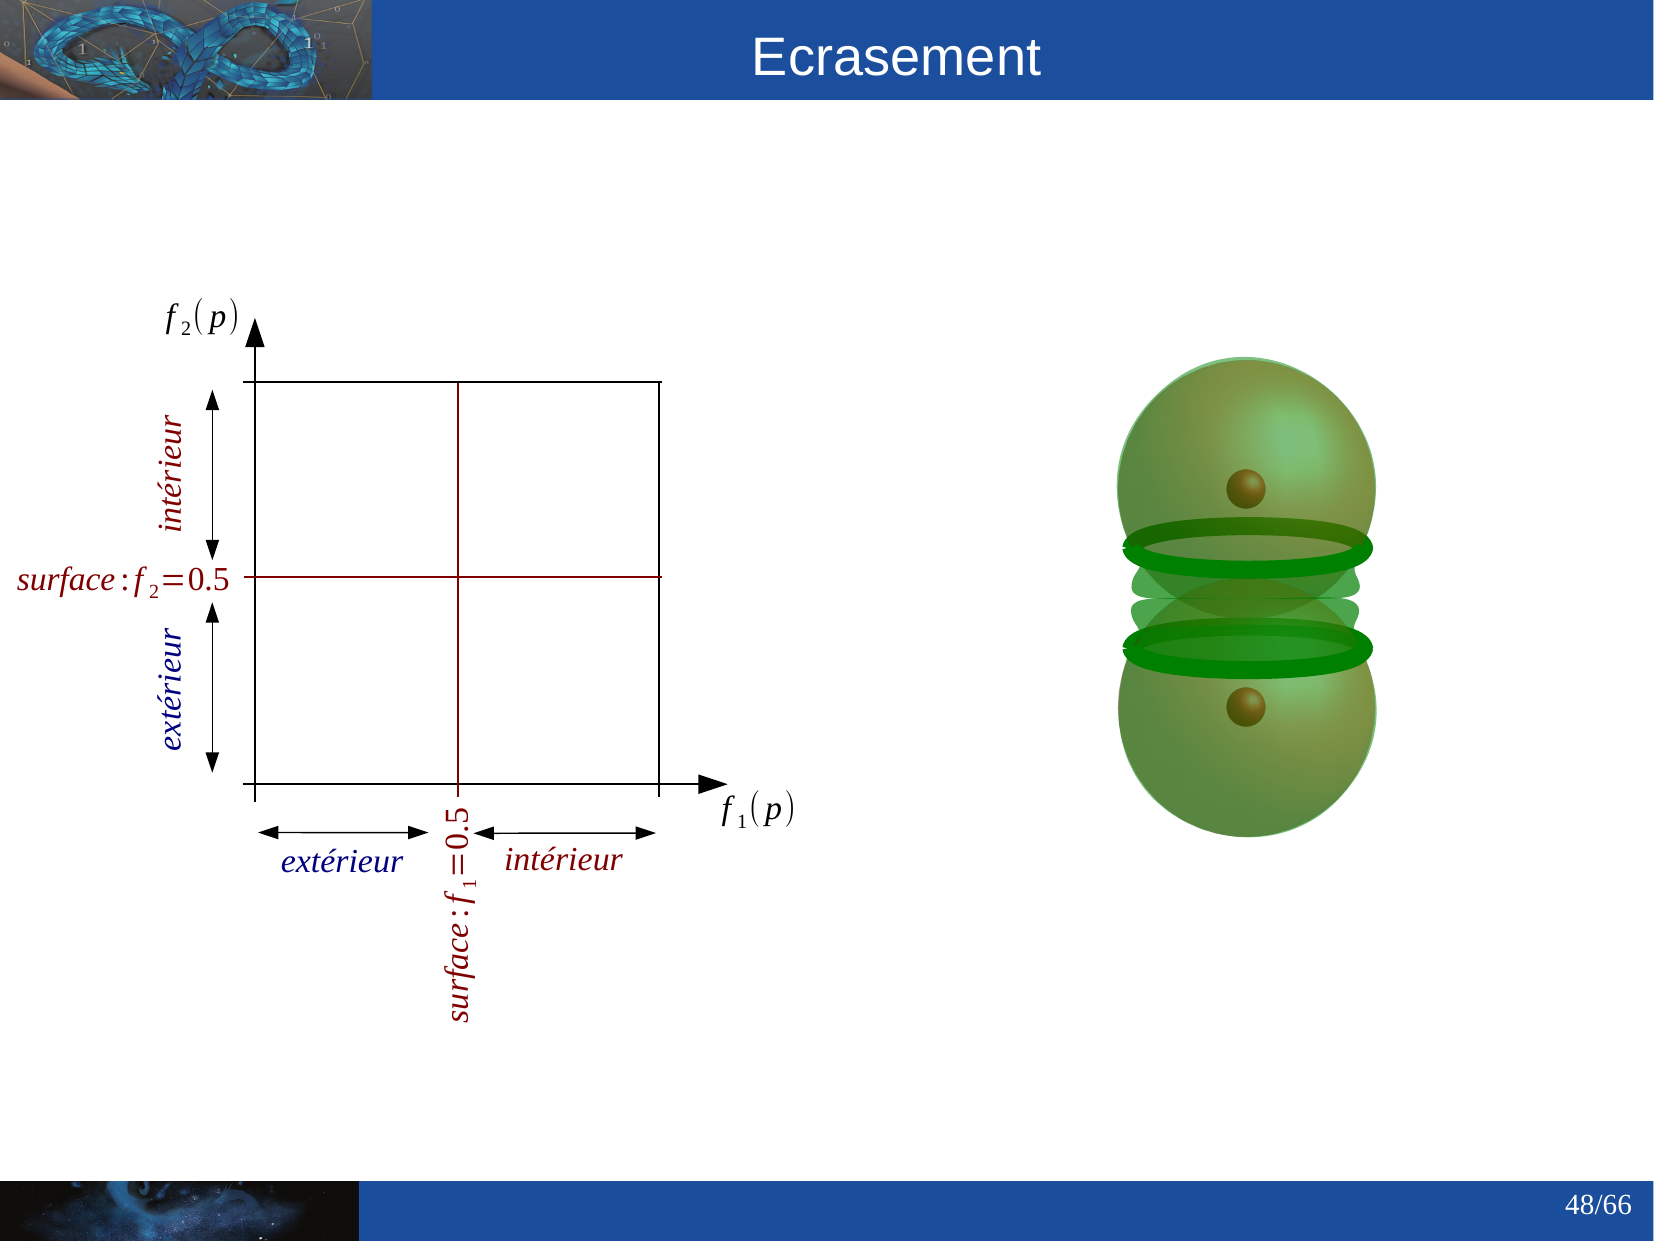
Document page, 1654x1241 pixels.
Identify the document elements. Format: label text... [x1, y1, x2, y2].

text_box [1118, 659, 1377, 838]
chart [161, 296, 243, 340]
chart [12, 560, 234, 604]
picture [0, 0, 1654, 100]
picture [0, 1181, 1654, 1241]
chart [151, 623, 189, 755]
chart [717, 789, 800, 833]
chart [277, 842, 409, 880]
chart [438, 804, 481, 1028]
text_box [1116, 356, 1377, 560]
title Ecrasement [387, 10, 1407, 102]
chart [151, 409, 189, 538]
chart [500, 841, 629, 879]
text_box [1130, 567, 1365, 667]
